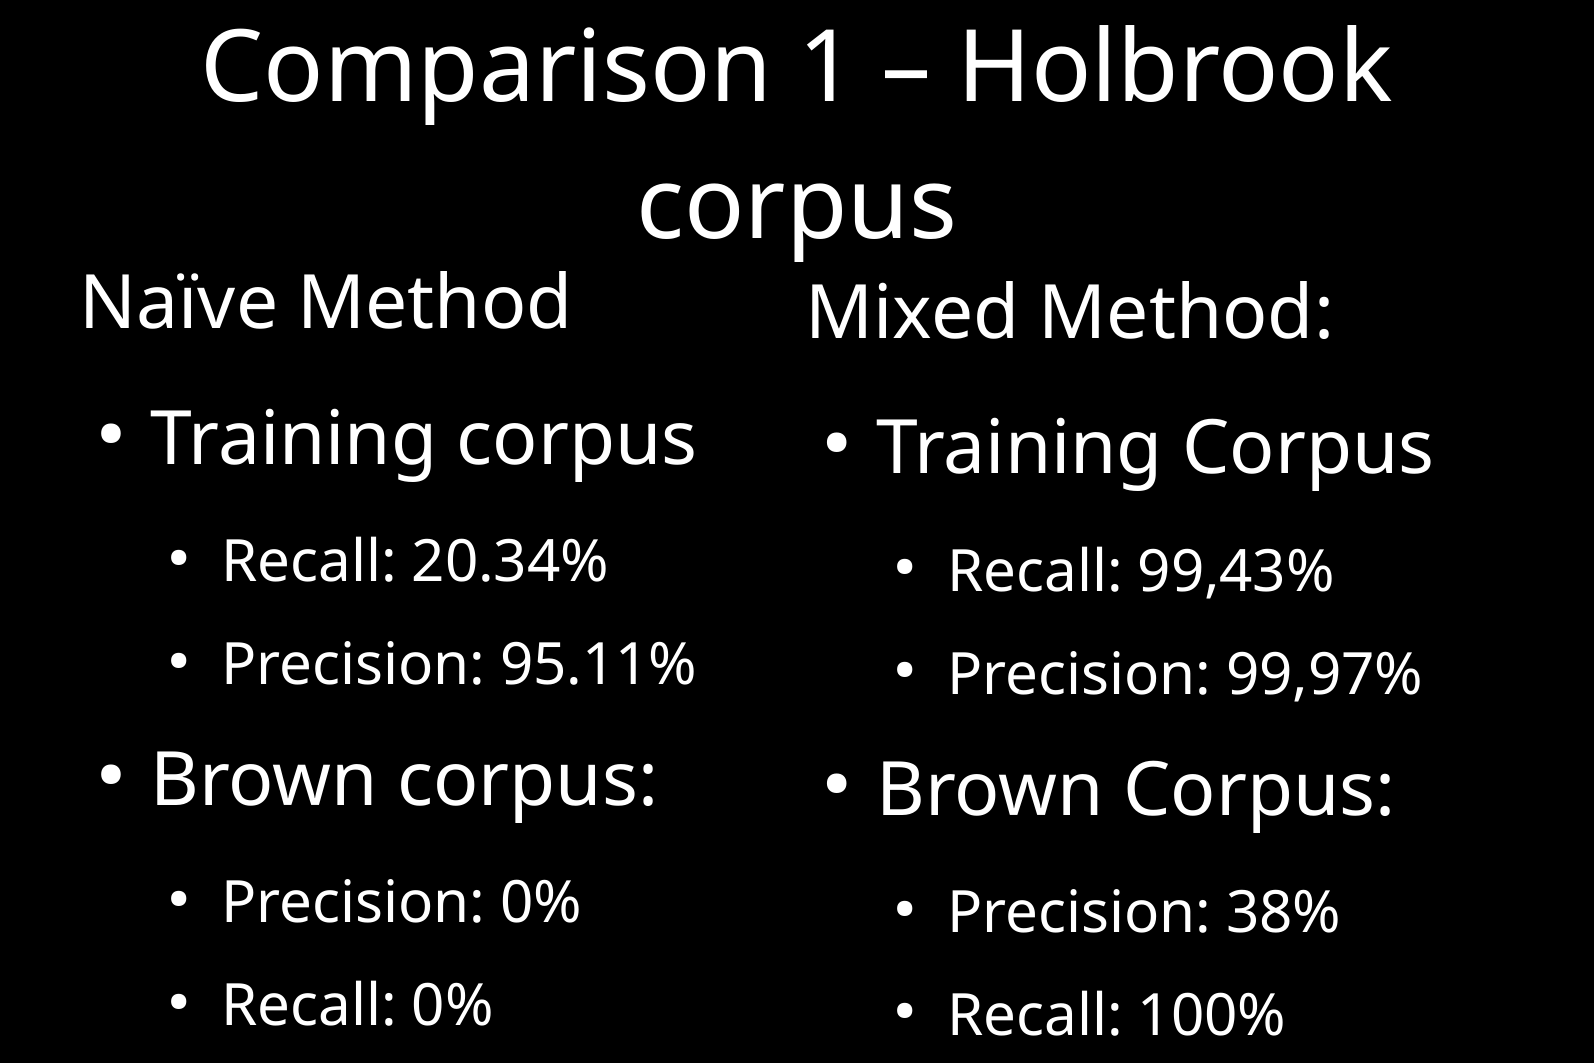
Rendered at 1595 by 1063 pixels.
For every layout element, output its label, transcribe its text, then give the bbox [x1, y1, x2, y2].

chart [70, 242, 1506, 944]
list Mixed Method: Training Corpus Recall: 99,43% Precision: 99,97% Brown Corpus: Precision: 38% Recall: 100% [805, 258, 1506, 982]
title Comparison 1 – Holbrook corpus [79, 42, 1515, 220]
list Naïve Method Training corpus Recall: 20.34% Precision: 95.11% Brown corpus: Precision: 0% Recall: 0% [79, 248, 780, 972]
